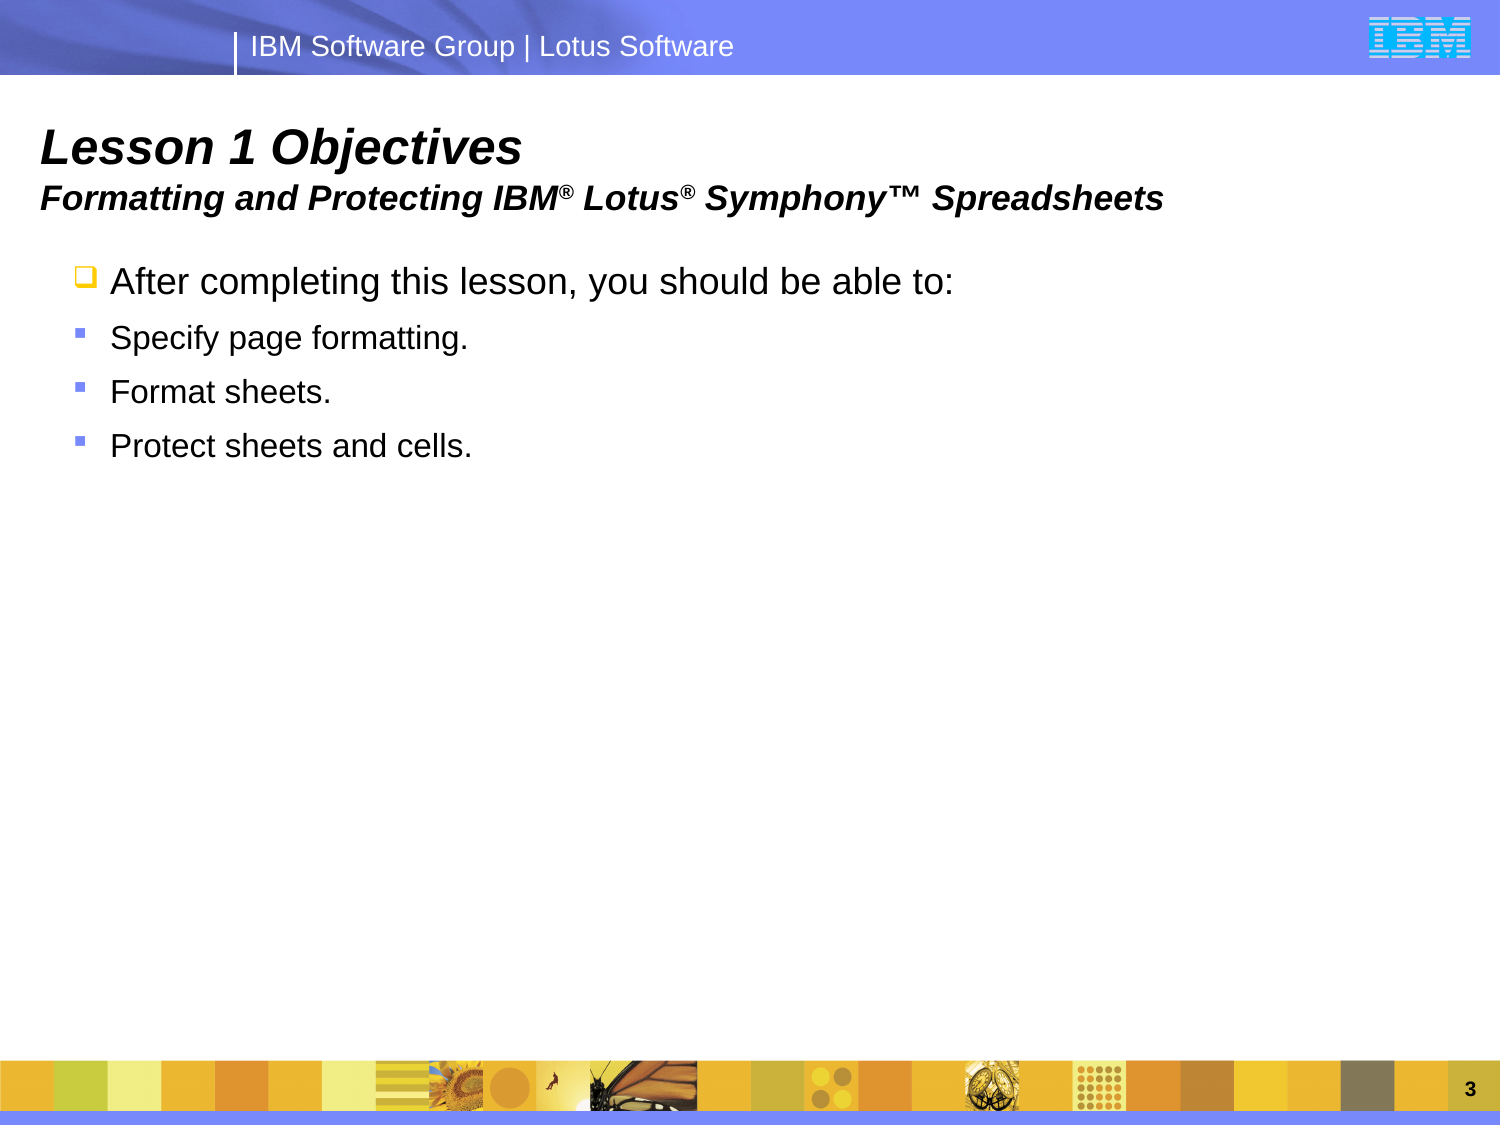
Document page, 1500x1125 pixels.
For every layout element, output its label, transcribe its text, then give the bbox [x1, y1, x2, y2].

picture [0, 0, 1500, 75]
picture [0, 1060, 1500, 1111]
text_box After completing this lesson, you should be able to: Specify page formatting. Format sheets. Protect sheets and cells. [57, 249, 1434, 1068]
title Lesson 1 Objectives Formatting and Protecting IBM® Lotus® Symphony™ Spreadsheets [25, 108, 1378, 227]
